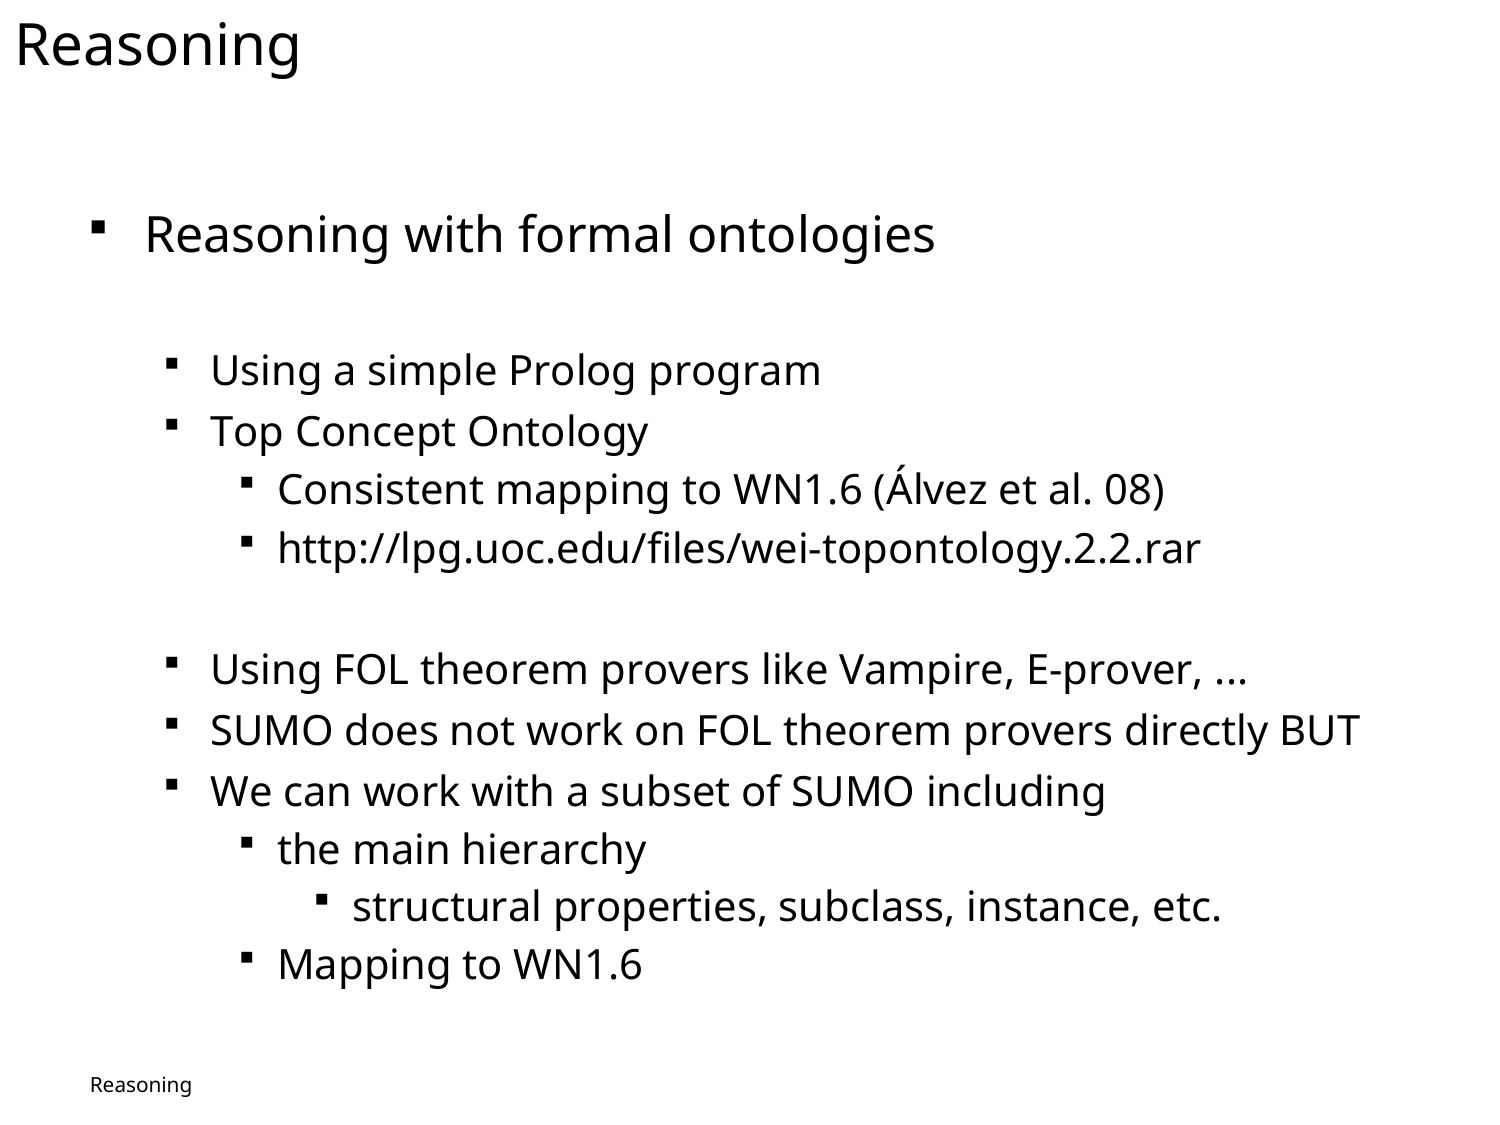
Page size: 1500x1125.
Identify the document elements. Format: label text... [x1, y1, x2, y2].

list Reasoning with formal ontologies Using a simple Prolog program Top Concept Ontology Consistent mapping to WN1.6 (Álvez et al. 08)‏ http://lpg.uoc.edu/files/wei-topontology.2.2.rar Using FOL theorem provers like Vampire, E-prover, ... SUMO does not work on FOL theorem provers directly BUT We can work with a subset of SUMO including the main hierarchy structural properties, subclass, instance, etc. Mapping to WN1.6 [75, 112, 1438, 1035]
title Reasoning [0, 0, 1500, 91]
